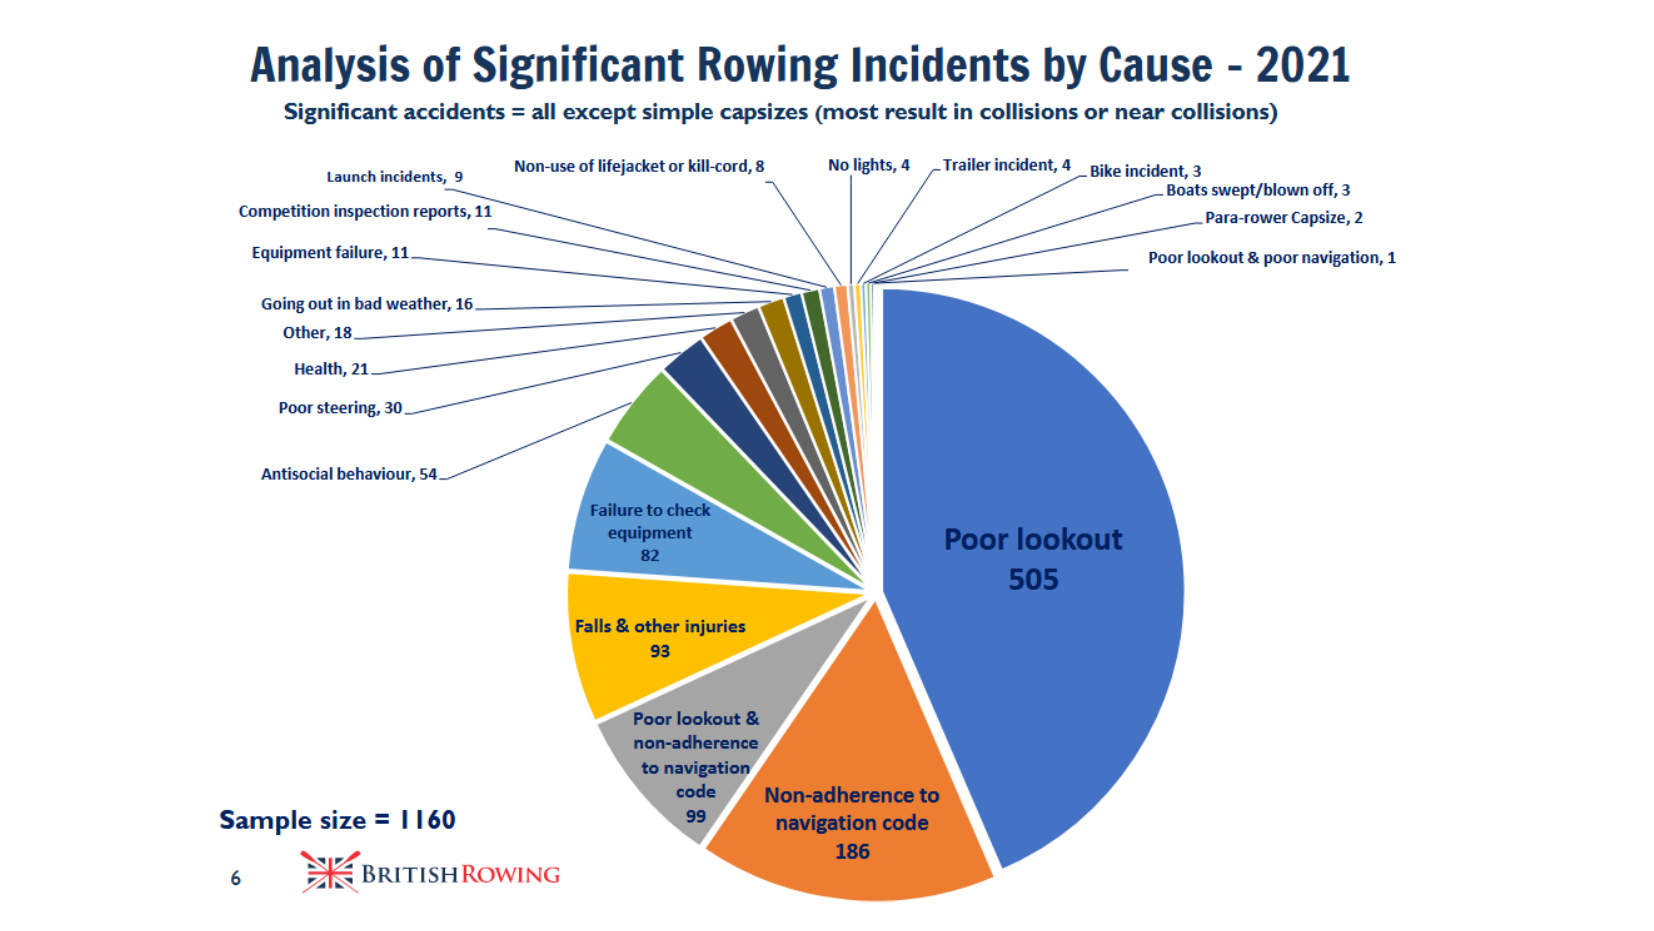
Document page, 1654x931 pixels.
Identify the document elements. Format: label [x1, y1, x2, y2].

picture [170, 28, 1460, 919]
